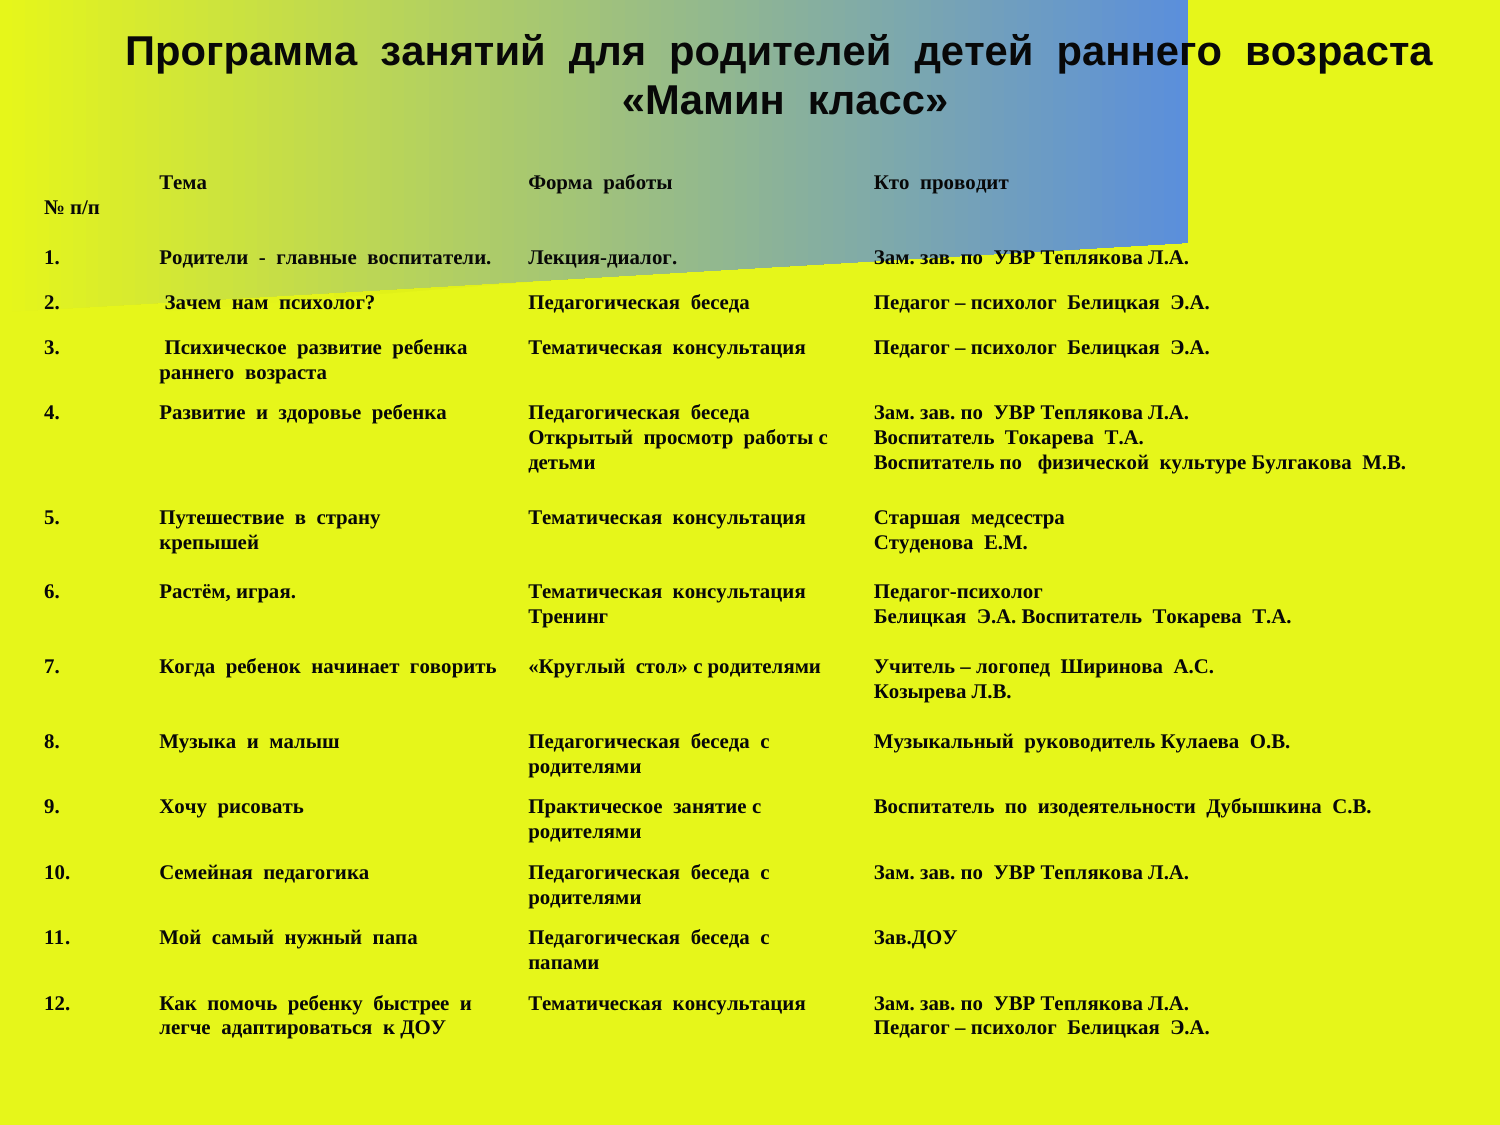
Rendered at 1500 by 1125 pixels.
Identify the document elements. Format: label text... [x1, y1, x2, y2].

table_cell «Круглый стол» с родителями [514, 645, 859, 720]
table_cell Педагог – психолог Белицкая Э.А. [859, 281, 1435, 326]
table_cell Старшая медсестра Студенова Е.М. [859, 496, 1435, 570]
table_cell 5. [29, 496, 145, 570]
table_cell Путешествие в страну крепышей [145, 496, 514, 570]
table_cell Мой самый нужный папа [145, 916, 514, 981]
table_cell 11. [29, 916, 145, 981]
table_cell Тематическая консультация Тренинг [514, 570, 859, 645]
table_cell Психическое развитие ребенка раннего возраста [145, 326, 514, 391]
table_cell Музыка и малыш [145, 720, 514, 785]
table_cell 9. [29, 785, 145, 851]
table_cell Родители - главные воспитатели. [145, 236, 514, 281]
table_cell Развитие и здоровье ребенка [145, 391, 514, 496]
table_cell Учитель – логопед Ширинова А.С. Козырева Л.В. [859, 645, 1435, 720]
table_cell 3. [29, 326, 145, 391]
table_cell Тематическая консультация [514, 981, 859, 1056]
table_cell 10. [29, 851, 145, 916]
table_cell Лекция-диалог. [514, 236, 859, 281]
table_cell Зам. зав. по УВР Теплякова Л.А. [859, 236, 1435, 281]
table_cell 4. [29, 391, 145, 496]
table_cell Педагог-психолог Белицкая Э.А. Воспитатель Токарева Т.А. [859, 570, 1435, 645]
table_cell Педагогическая беседа с родителями [514, 720, 859, 785]
table_cell Тематическая консультация [514, 326, 859, 391]
table_cell Педагог – психолог Белицкая Э.А. [859, 326, 1435, 391]
table_cell Педагогическая беседа Открытый просмотр работы с детьми [514, 391, 859, 496]
table_cell Педагогическая беседа с родителями [514, 851, 859, 916]
table_cell Педагогическая беседа с папами [514, 916, 859, 981]
table_cell Когда ребенок начинает говорить [145, 645, 514, 720]
text_box Программа занятий для родителей детей раннего возраста «Мамин класс» [110, 15, 1449, 132]
table_cell 8. [29, 720, 145, 785]
table_cell Тематическая консультация [514, 496, 859, 570]
table_cell 2. [29, 281, 145, 326]
table_header Кто проводит [859, 161, 1435, 236]
table_header Тема [145, 161, 514, 236]
table_cell Зам. зав. по УВР Теплякова Л.А. [859, 851, 1435, 916]
table_cell 6. [29, 570, 145, 645]
table_cell Растём, играя. [145, 570, 514, 645]
table_cell Педагогическая беседа [514, 281, 859, 326]
table_cell 12. [29, 981, 145, 1056]
table_header № п/п [29, 161, 145, 236]
table_cell 7. [29, 645, 145, 720]
table_cell Зам. зав. по УВР Теплякова Л.А. Педагог – психолог Белицкая Э.А. [859, 981, 1435, 1056]
table_cell Хочу рисовать [145, 785, 514, 851]
table_cell Музыкальный руководитель Кулаева О.В. [859, 720, 1435, 785]
table_cell Воспитатель по изодеятельности Дубышкина С.В. [859, 785, 1435, 851]
table_cell Зачем нам психолог? [145, 281, 514, 326]
table_cell Как помочь ребенку быстрее и легче адаптироваться к ДОУ [145, 981, 514, 1056]
table_header Форма работы [514, 161, 859, 236]
table_cell Зав.ДОУ [859, 916, 1435, 981]
table_cell Семейная педагогика [145, 851, 514, 916]
table_cell 1. [29, 236, 145, 281]
table_cell Зам. зав. по УВР Теплякова Л.А. Воспитатель Токарева Т.А. Воспитатель по физической культуре Булгакова М.В. [859, 391, 1435, 496]
table_cell Практическое занятие с родителями [514, 785, 859, 851]
